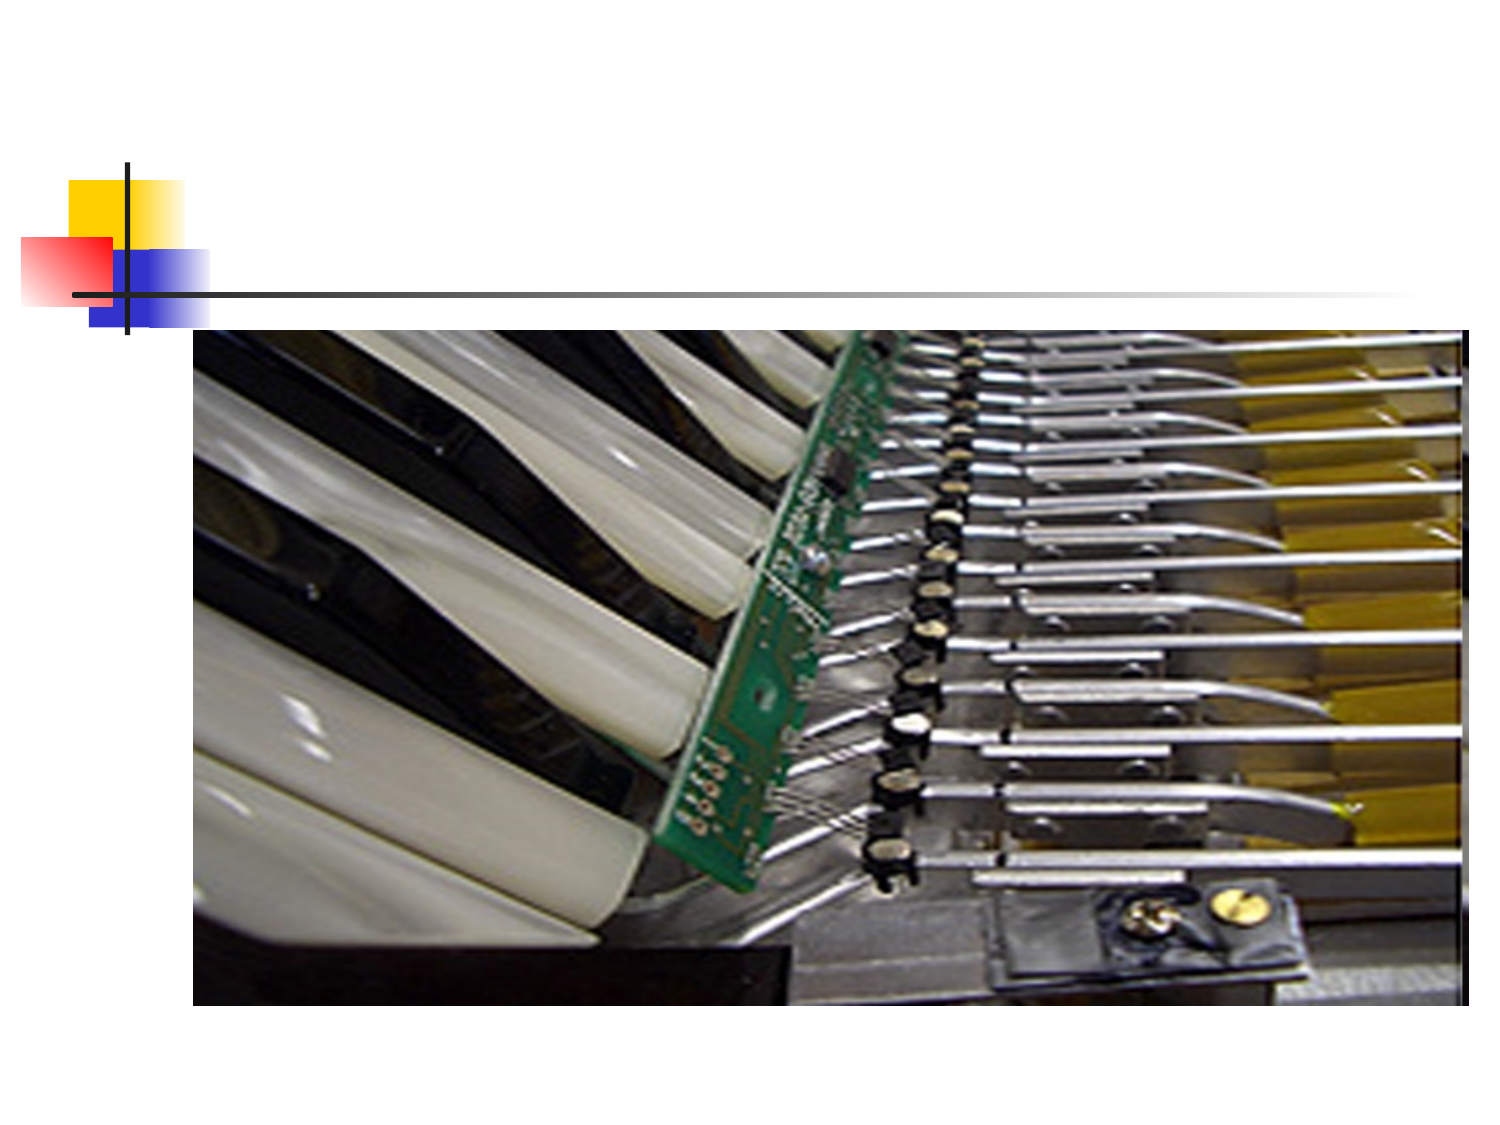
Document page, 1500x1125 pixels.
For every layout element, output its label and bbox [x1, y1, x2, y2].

picture [193, 330, 1469, 1006]
